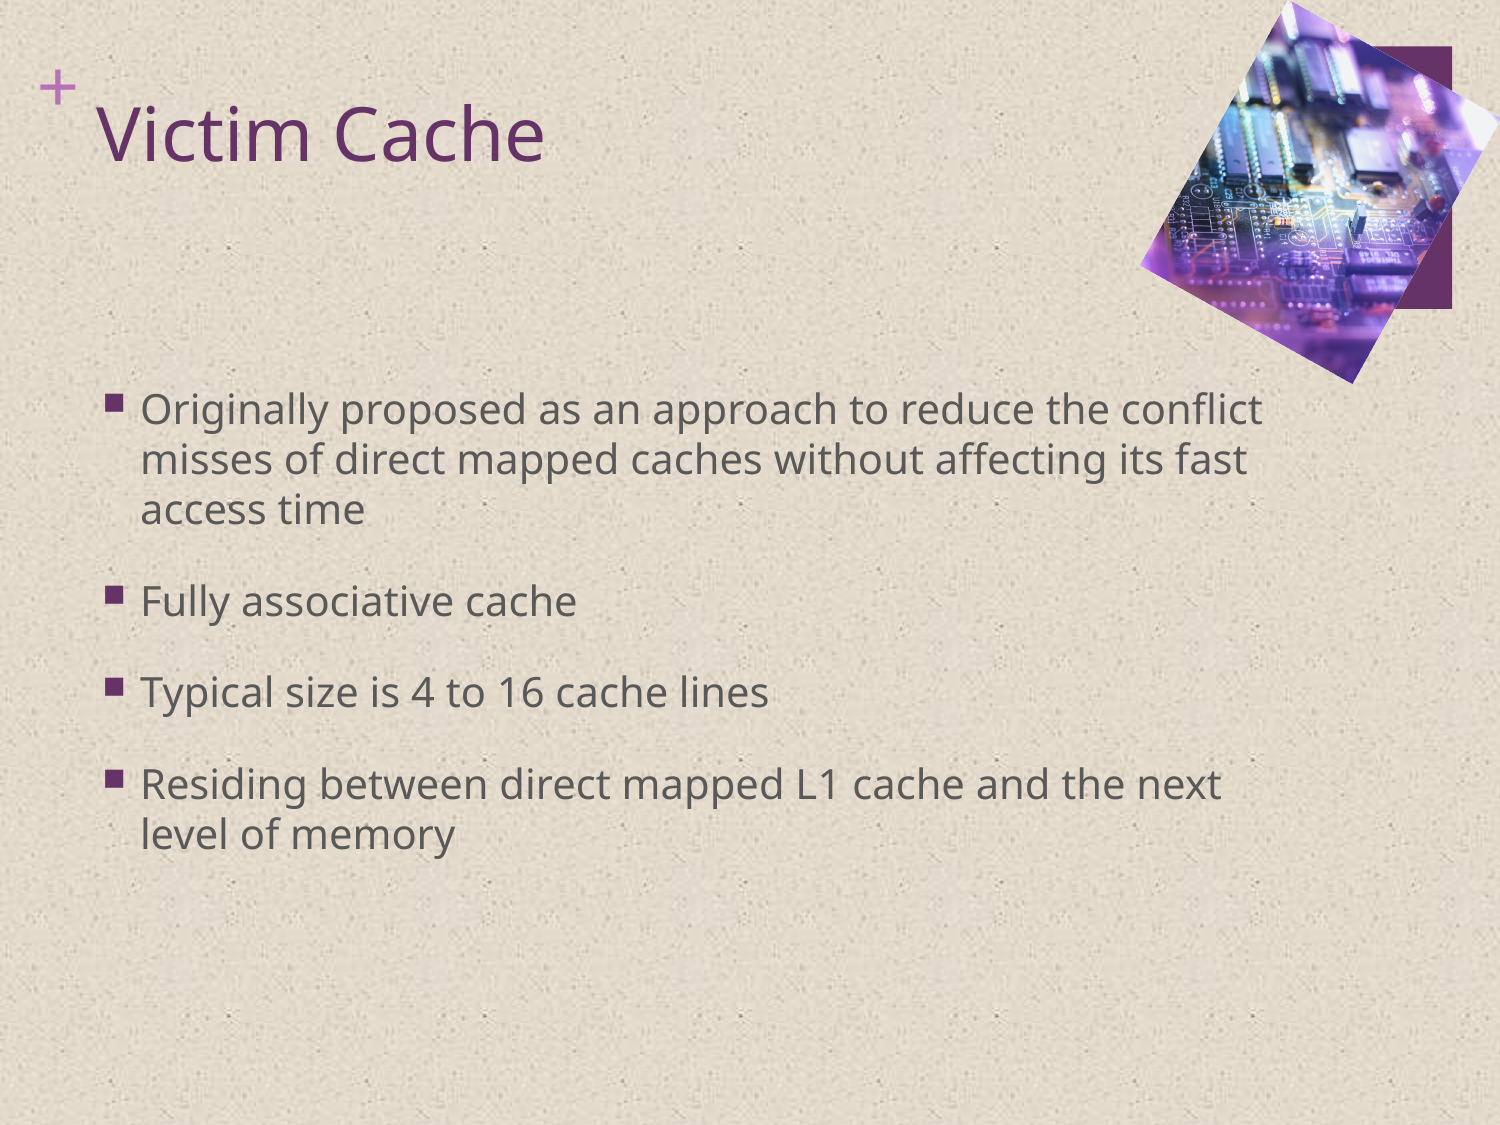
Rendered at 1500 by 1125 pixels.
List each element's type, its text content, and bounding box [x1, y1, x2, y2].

list Originally proposed as an approach to reduce the conflict misses of direct mapped caches without affecting its fast access time Fully associative cache Typical size is 4 to 16 cache lines Residing between direct mapped L1 cache and the next level of memory [87, 375, 1328, 1125]
title Victim Cache [81, 79, 1243, 263]
picture [0, 0, 1500, 1125]
